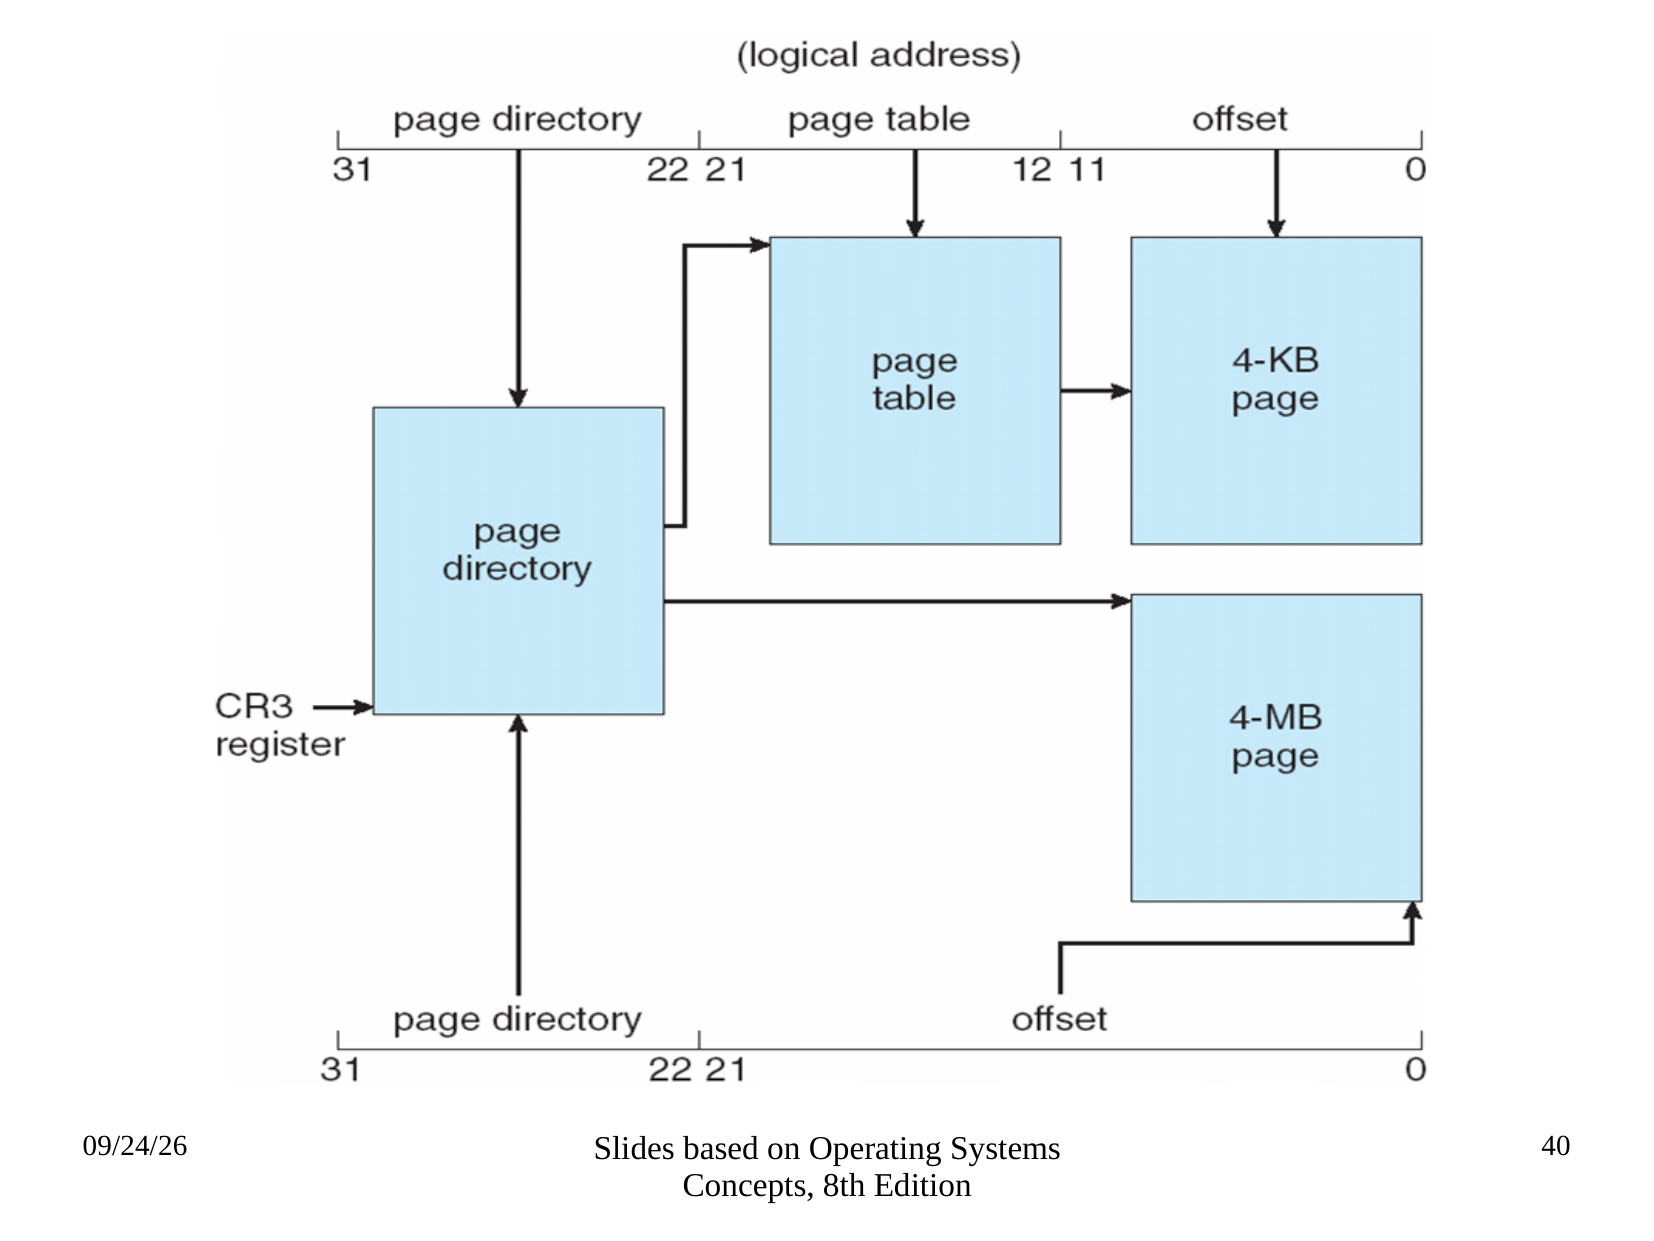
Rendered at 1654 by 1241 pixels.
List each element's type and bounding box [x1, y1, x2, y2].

picture [213, 35, 1429, 1090]
